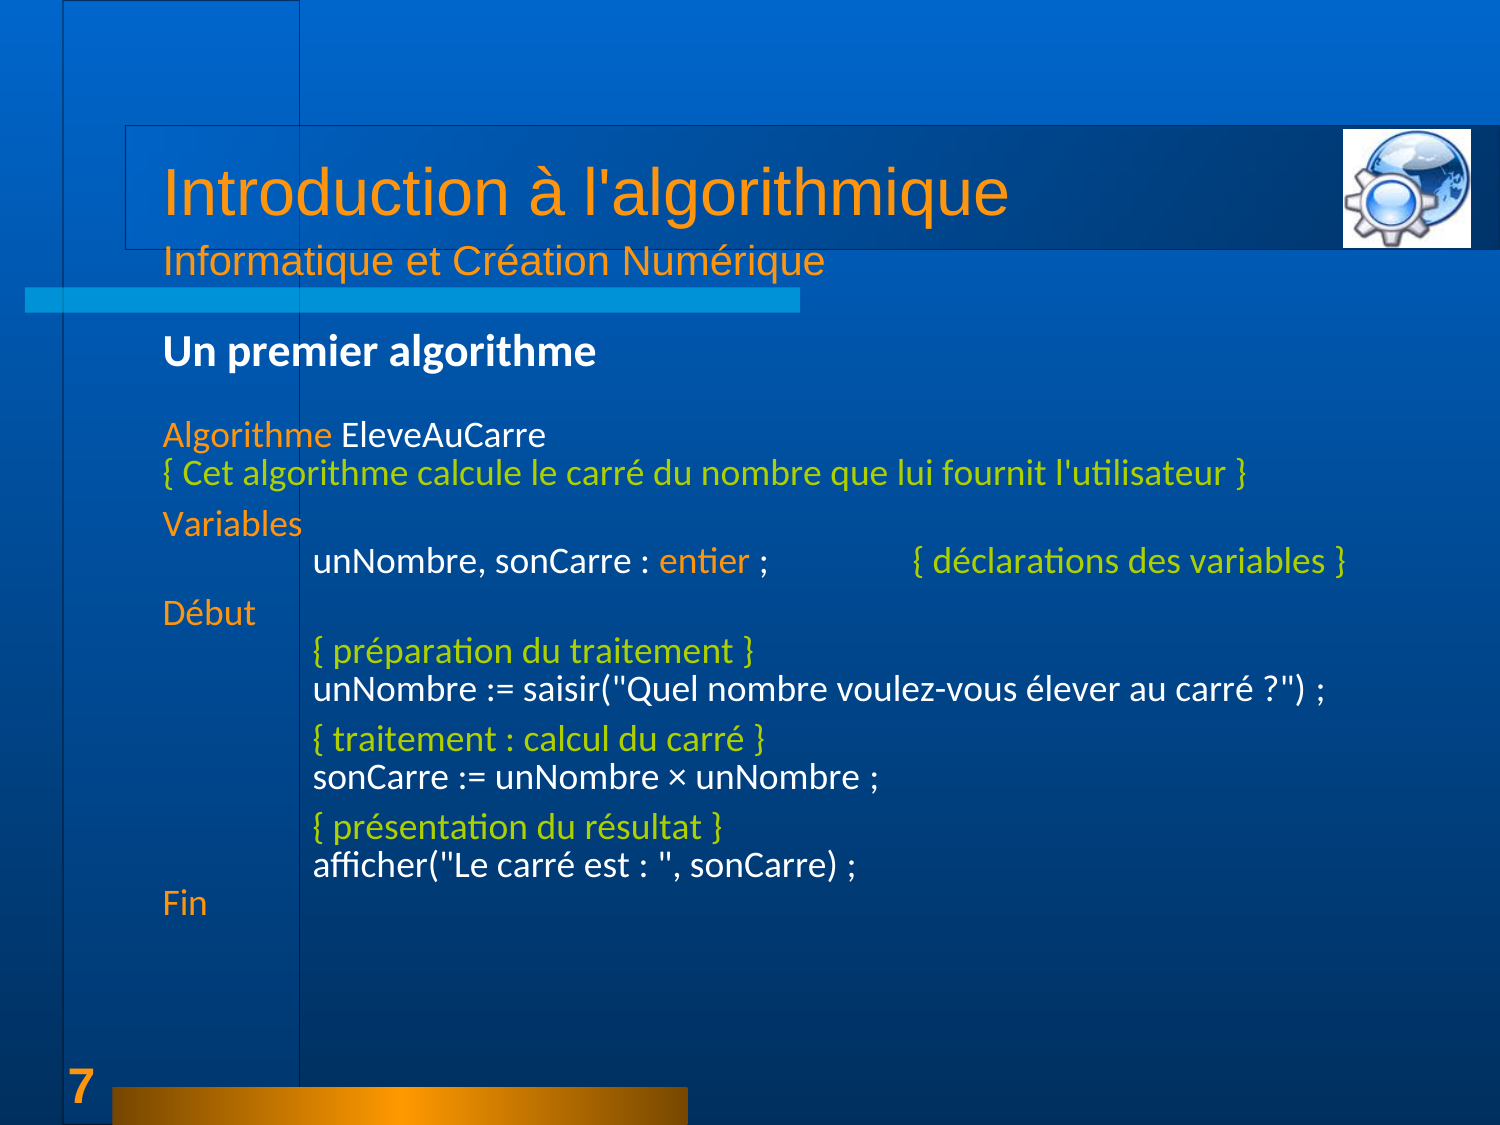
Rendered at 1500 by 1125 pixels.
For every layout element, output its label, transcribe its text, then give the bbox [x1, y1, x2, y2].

picture [1343, 129, 1471, 248]
text_box Un premier algorithme Algorithme EleveAuCarre { Cet algorithme calcule le carré du nombre que lui fournit l'utilisateur } Variables unNombre, sonCarre : entier ; { déclarations des variables } Début { préparation du traitement } unNombre := saisir("Quel nombre voulez-vous élever au carré ?") ; { traitement : calcul du carré } sonCarre := unNombre × unNombre ; { présentation du résultat } afficher("Le carré est : ", sonCarre) ; Fin [147, 324, 1418, 1102]
